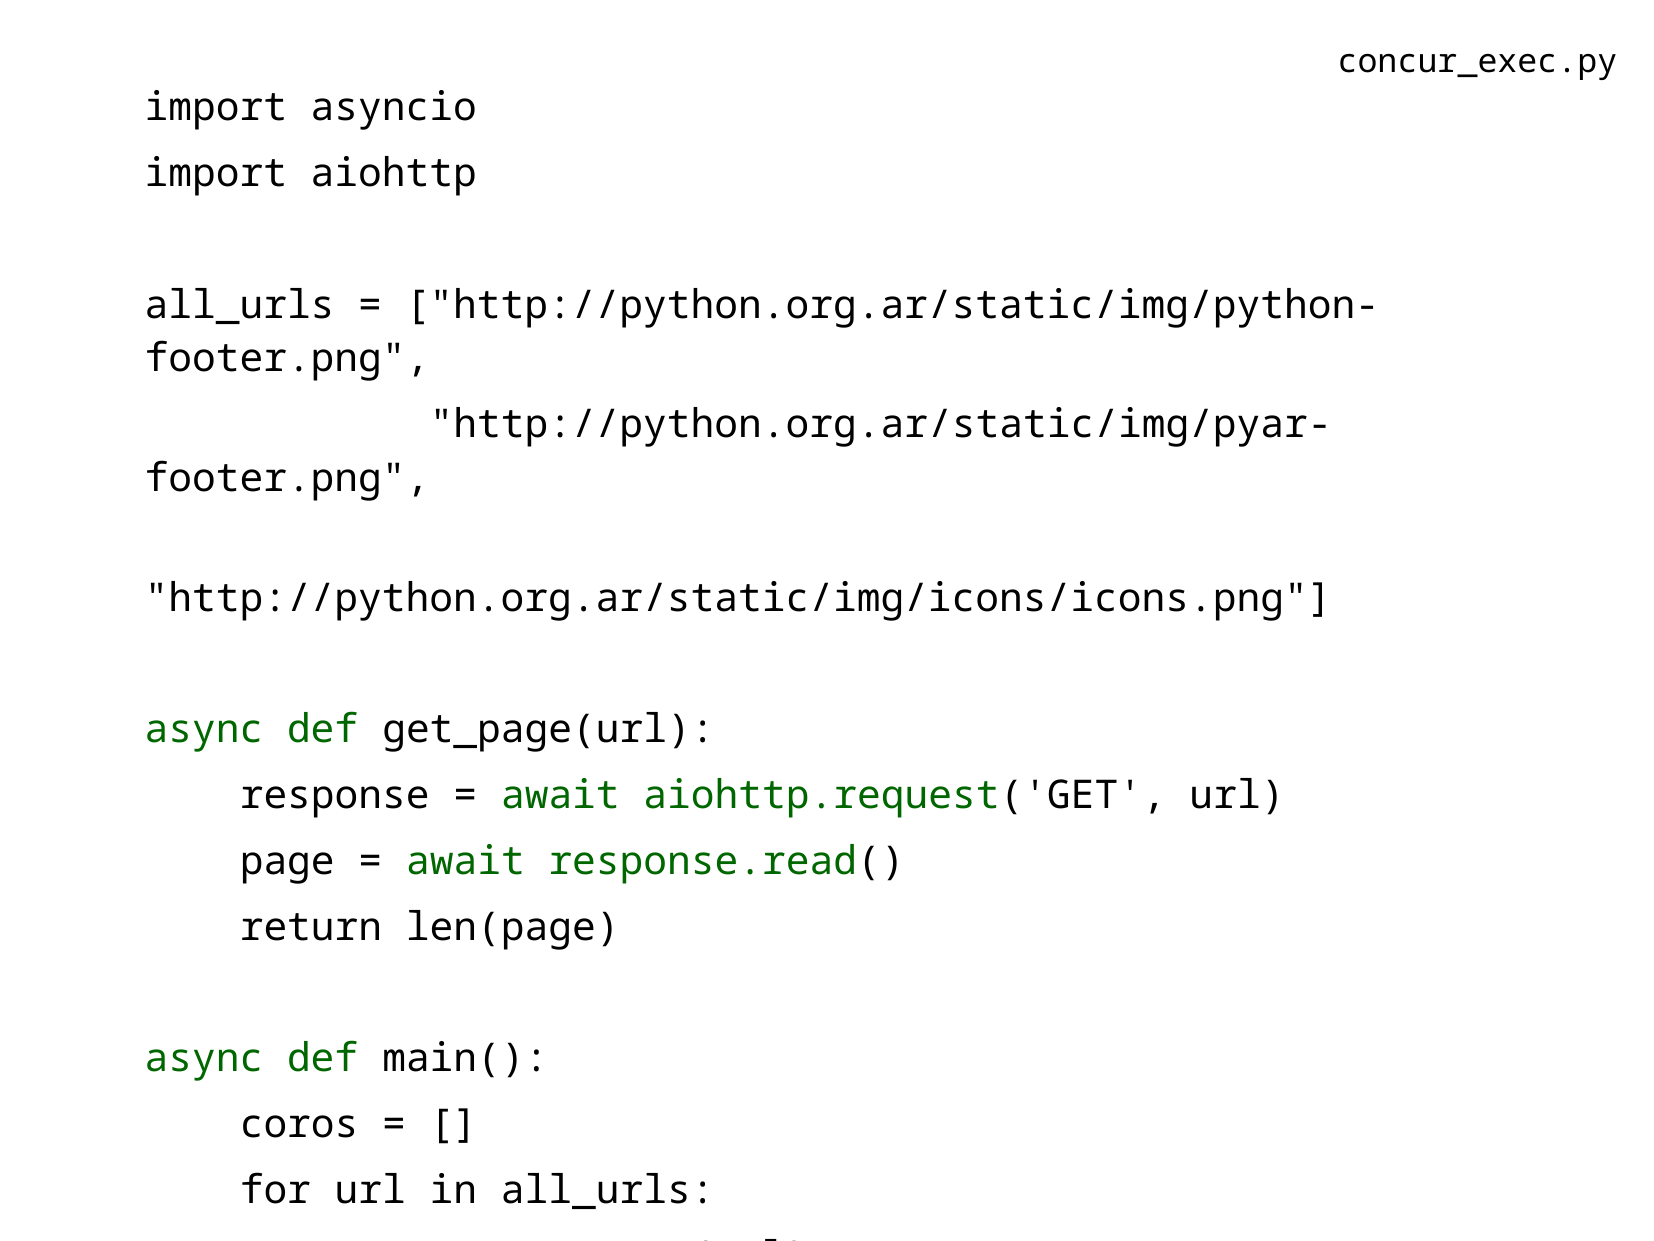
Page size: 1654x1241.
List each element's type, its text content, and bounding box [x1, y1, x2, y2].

text_box concur_exec.py [1322, 29, 1633, 83]
text_box import asyncio import aiohttp all_urls = ["http://python.org.ar/static/img/python-footer.png", "http://python.org.ar/static/img/pyar-footer.png", "http://python.org.ar/static/img/icons/icons.png"] async def get_page(url): response = await aiohttp.request('GET', url) page = await response.read() return len(page) async def main(): coros = [] for url in all_urls: coro = get_page(url) coros.append(coro) results = await asyncio.gather(*coros) print("Results", results) loop = asyncio.get_event_loop() loop.run_until_complete(main()) [129, 70, 1627, 1215]
